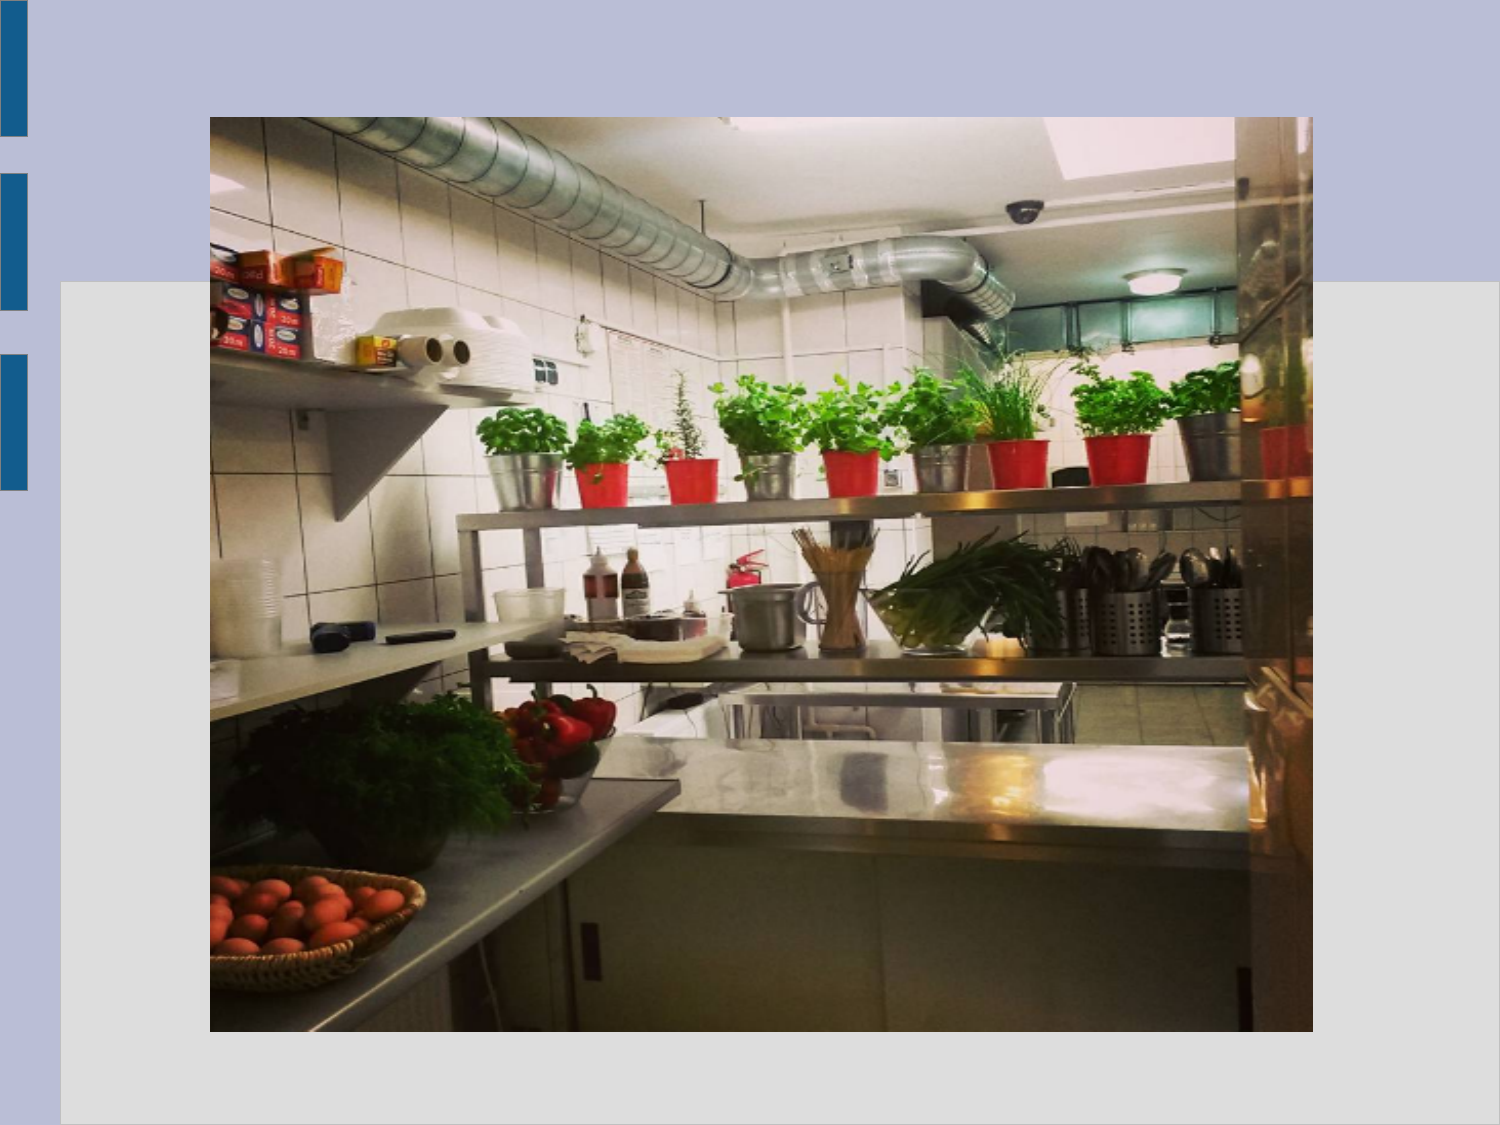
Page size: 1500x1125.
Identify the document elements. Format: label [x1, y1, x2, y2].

picture [210, 117, 1313, 1032]
